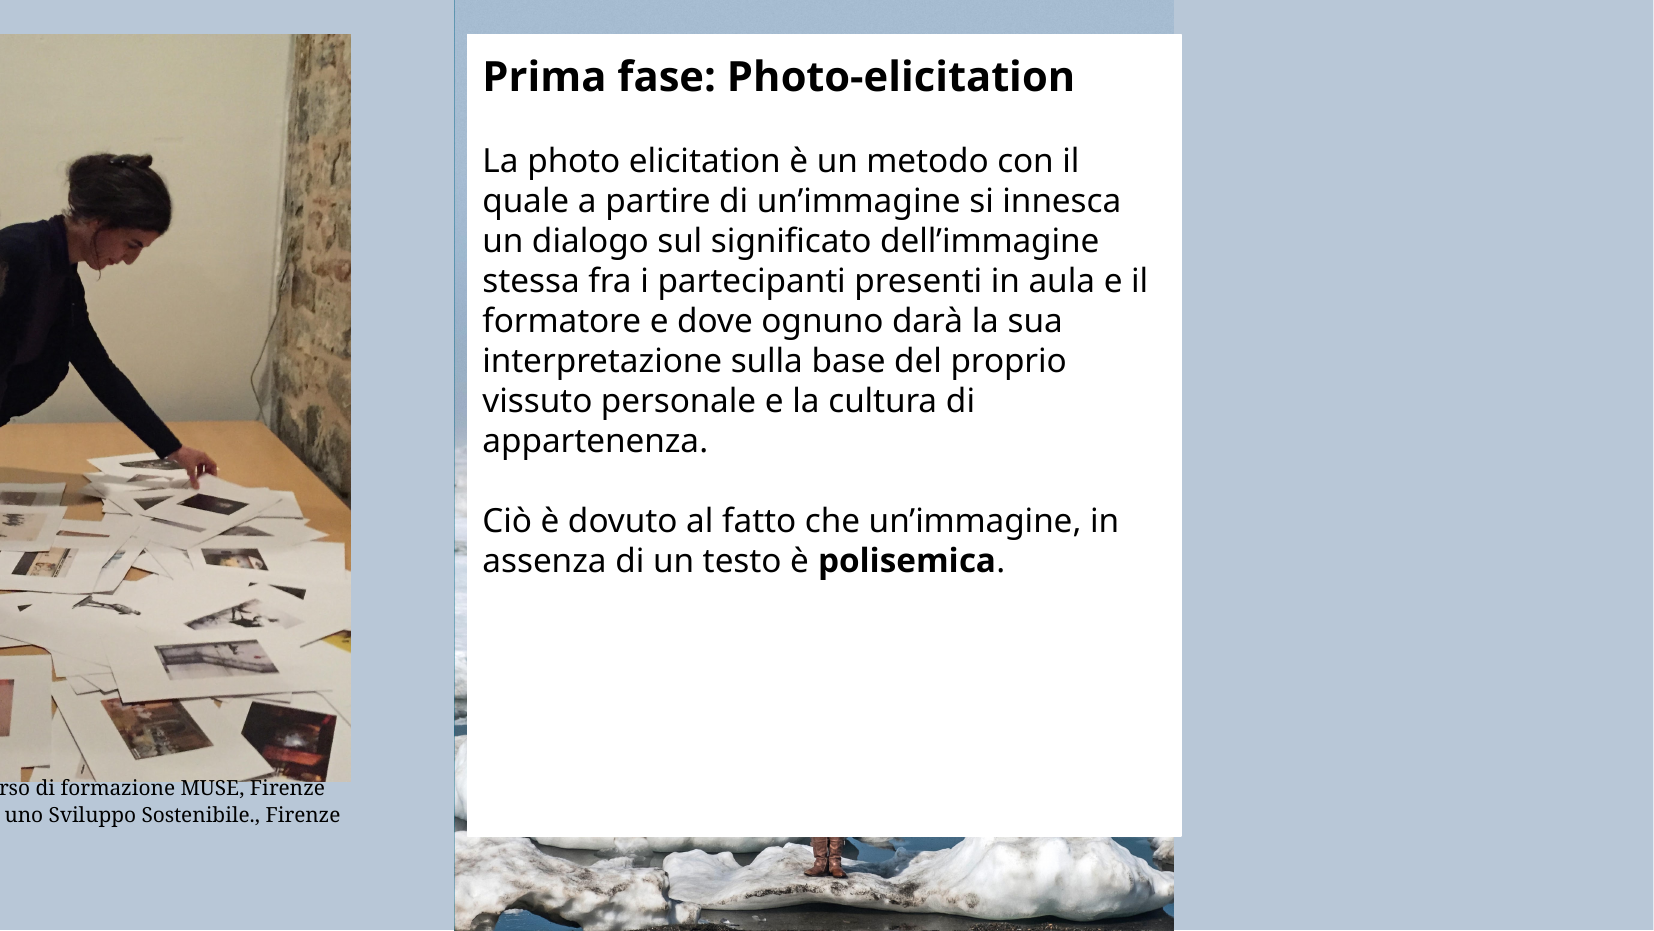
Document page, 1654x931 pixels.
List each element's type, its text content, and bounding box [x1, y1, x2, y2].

picture [454, 0, 1174, 931]
text_box Prima fase: Photo-elicitation La photo elicitation è un metodo con il quale a partire di un’immagine si innesca un dialogo sul significato dell’immagine stessa fra i partecipanti presenti in aula e il formatore e dove ognuno darà la sua interpretazione sulla base del proprio vissuto personale e la cultura di appartenenza. Ciò è dovuto al fatto che un’immagine, in assenza di un testo è polisemica. [467, 34, 1182, 836]
picture [0, 34, 351, 756]
text_box Un momento del Corso di formazione MUSE, Firenze Musei e Cultura per uno Sviluppo Sostenibile., Firenze 2018 [0, 756, 363, 907]
